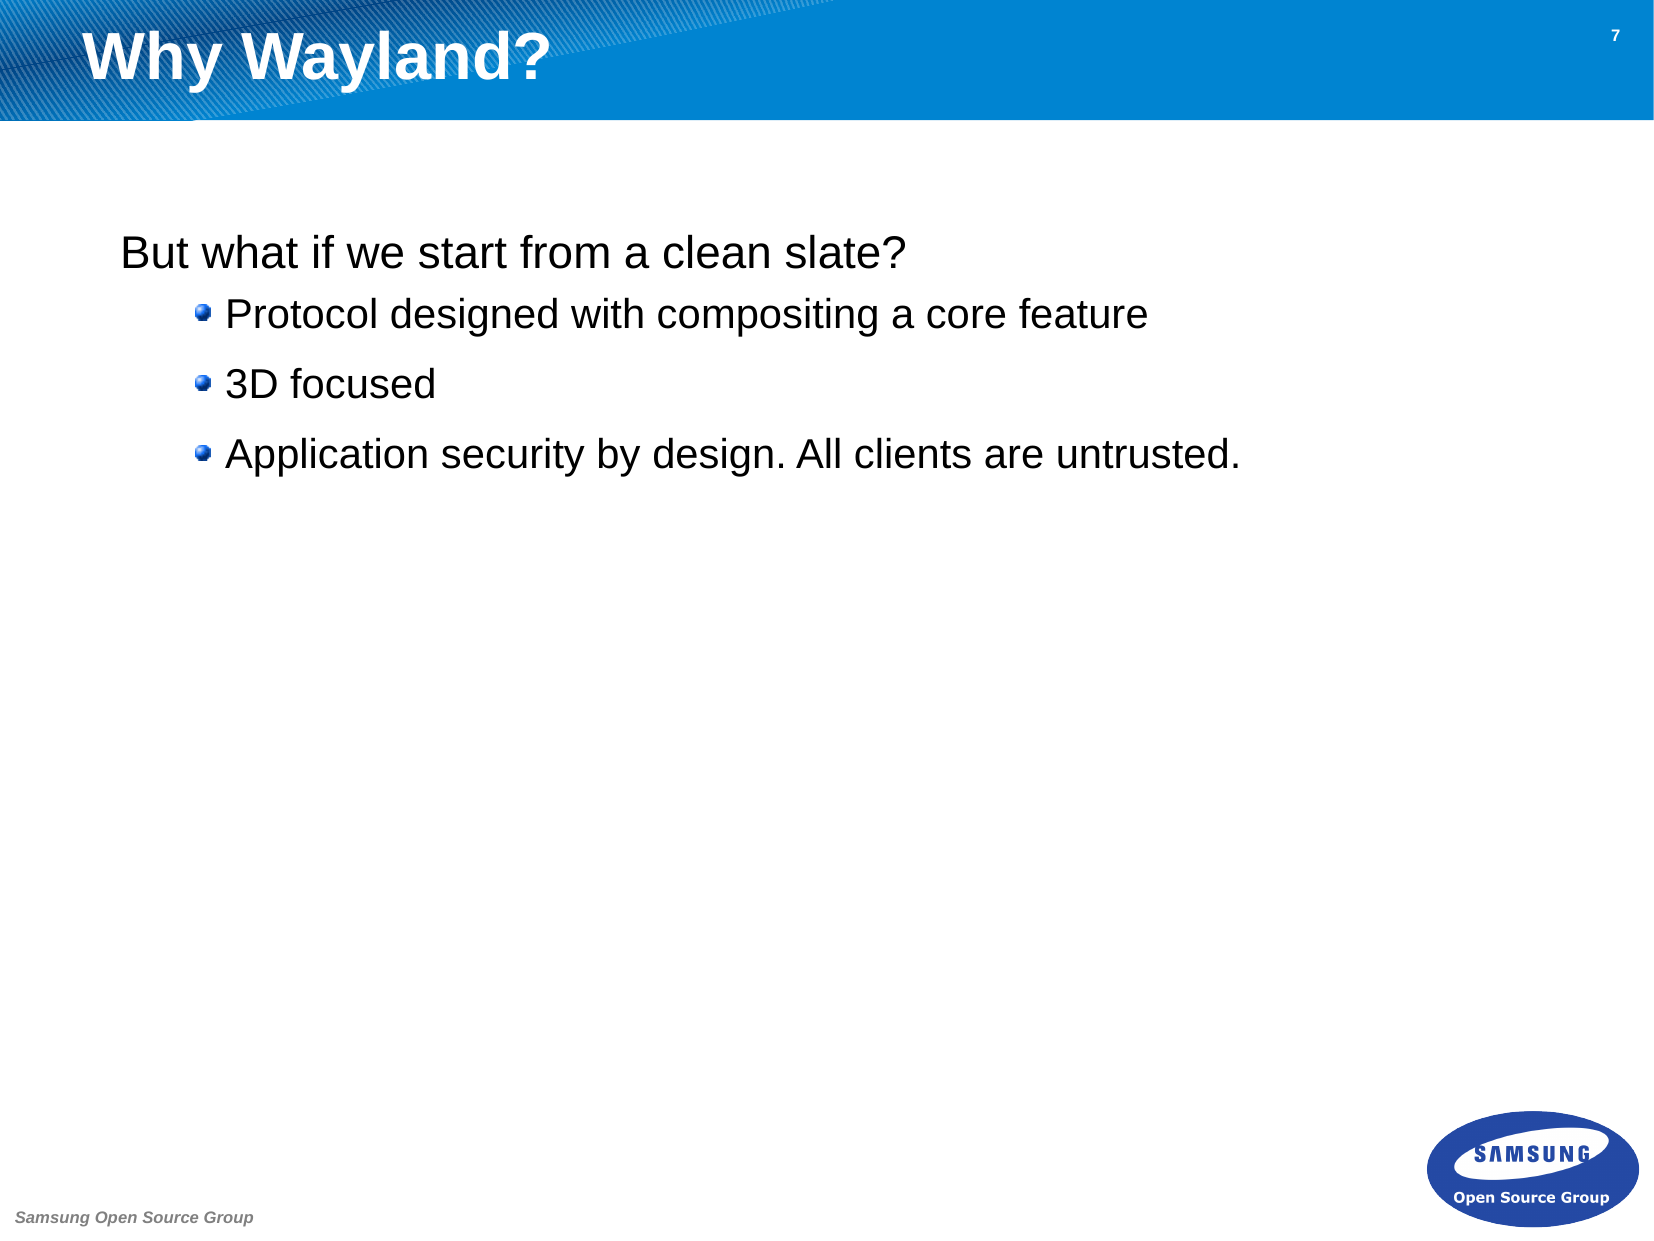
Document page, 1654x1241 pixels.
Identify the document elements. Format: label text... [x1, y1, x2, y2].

list But what if we start from a clean slate? Protocol designed with compositing a core feature 3D focused Application security by design. All clients are untrusted. [90, 225, 1545, 945]
title Why Wayland? [82, 15, 1570, 100]
picture [1425, 1109, 1641, 1230]
